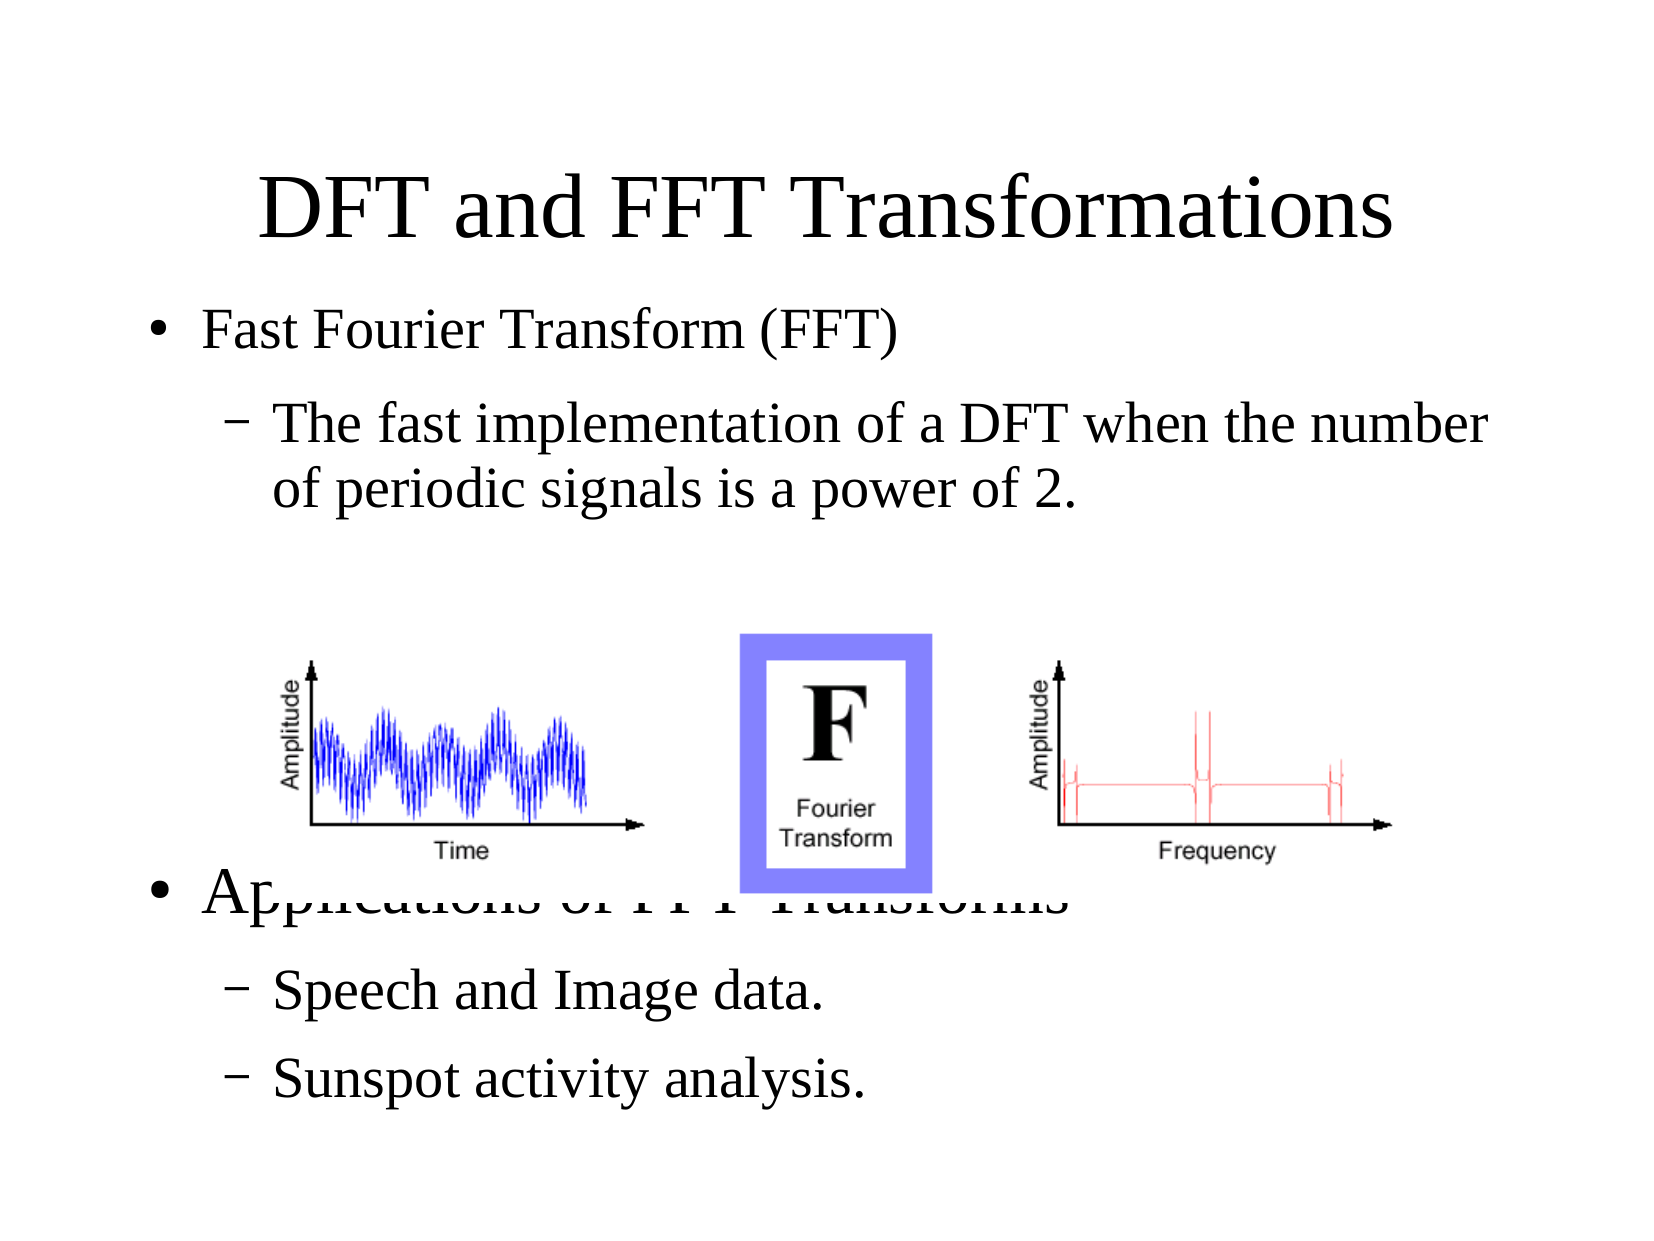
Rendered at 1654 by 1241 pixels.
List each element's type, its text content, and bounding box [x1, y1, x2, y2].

chart [271, 620, 1397, 903]
list Fast Fourier Transform (FFT) The fast implementation of a DFT when the number of periodic signals is a power of 2. Applications of FFT Transforms Speech and Image data. Sunspot activity analysis. [130, 296, 1543, 1126]
title DFT and FFT Transformations [121, 102, 1534, 311]
